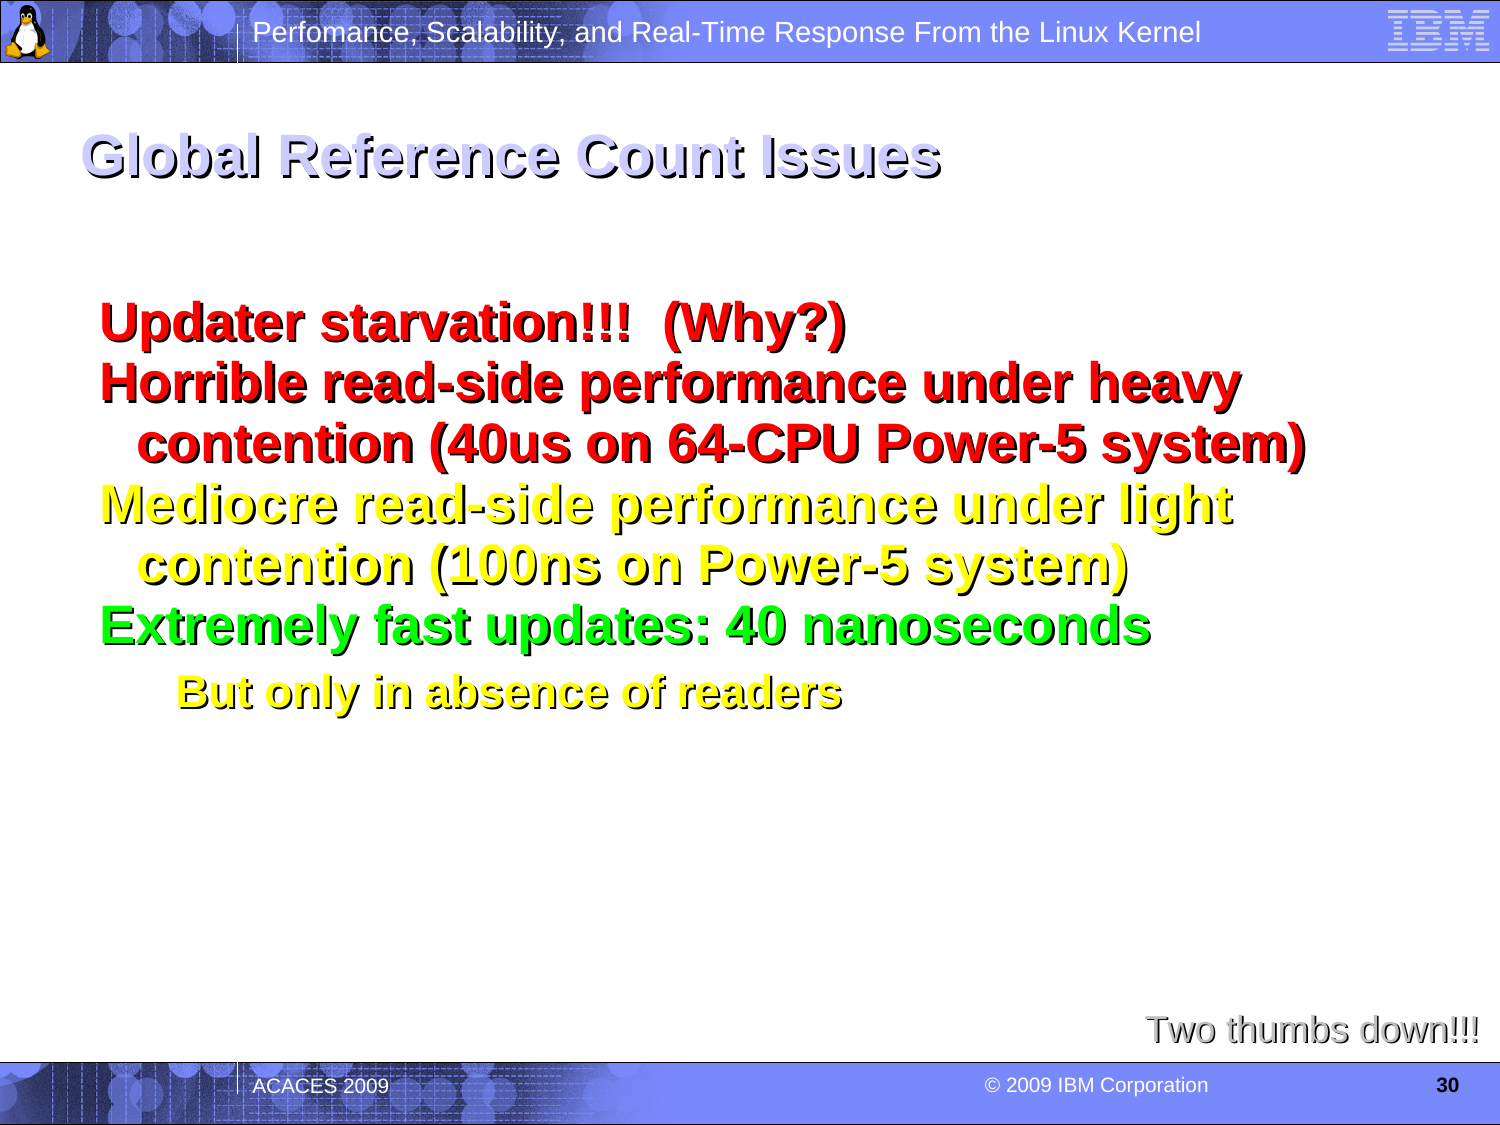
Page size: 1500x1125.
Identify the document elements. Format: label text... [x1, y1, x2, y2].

list Updater starvation!!! (Why?) Horrible read-side performance under heavy contention (40us on 64-CPU Power-5 system) Mediocre read-side performance under light contention (100ns on Power-5 system) Extremely fast updates: 40 nanoseconds But only in absence of readers [99, 291, 1389, 1022]
title Global Reference Count Issues [79, 124, 1433, 192]
text_box Two thumbs down!!! [1129, 1000, 1495, 1058]
picture [1, 1, 1500, 62]
picture [0, 1063, 1500, 1124]
